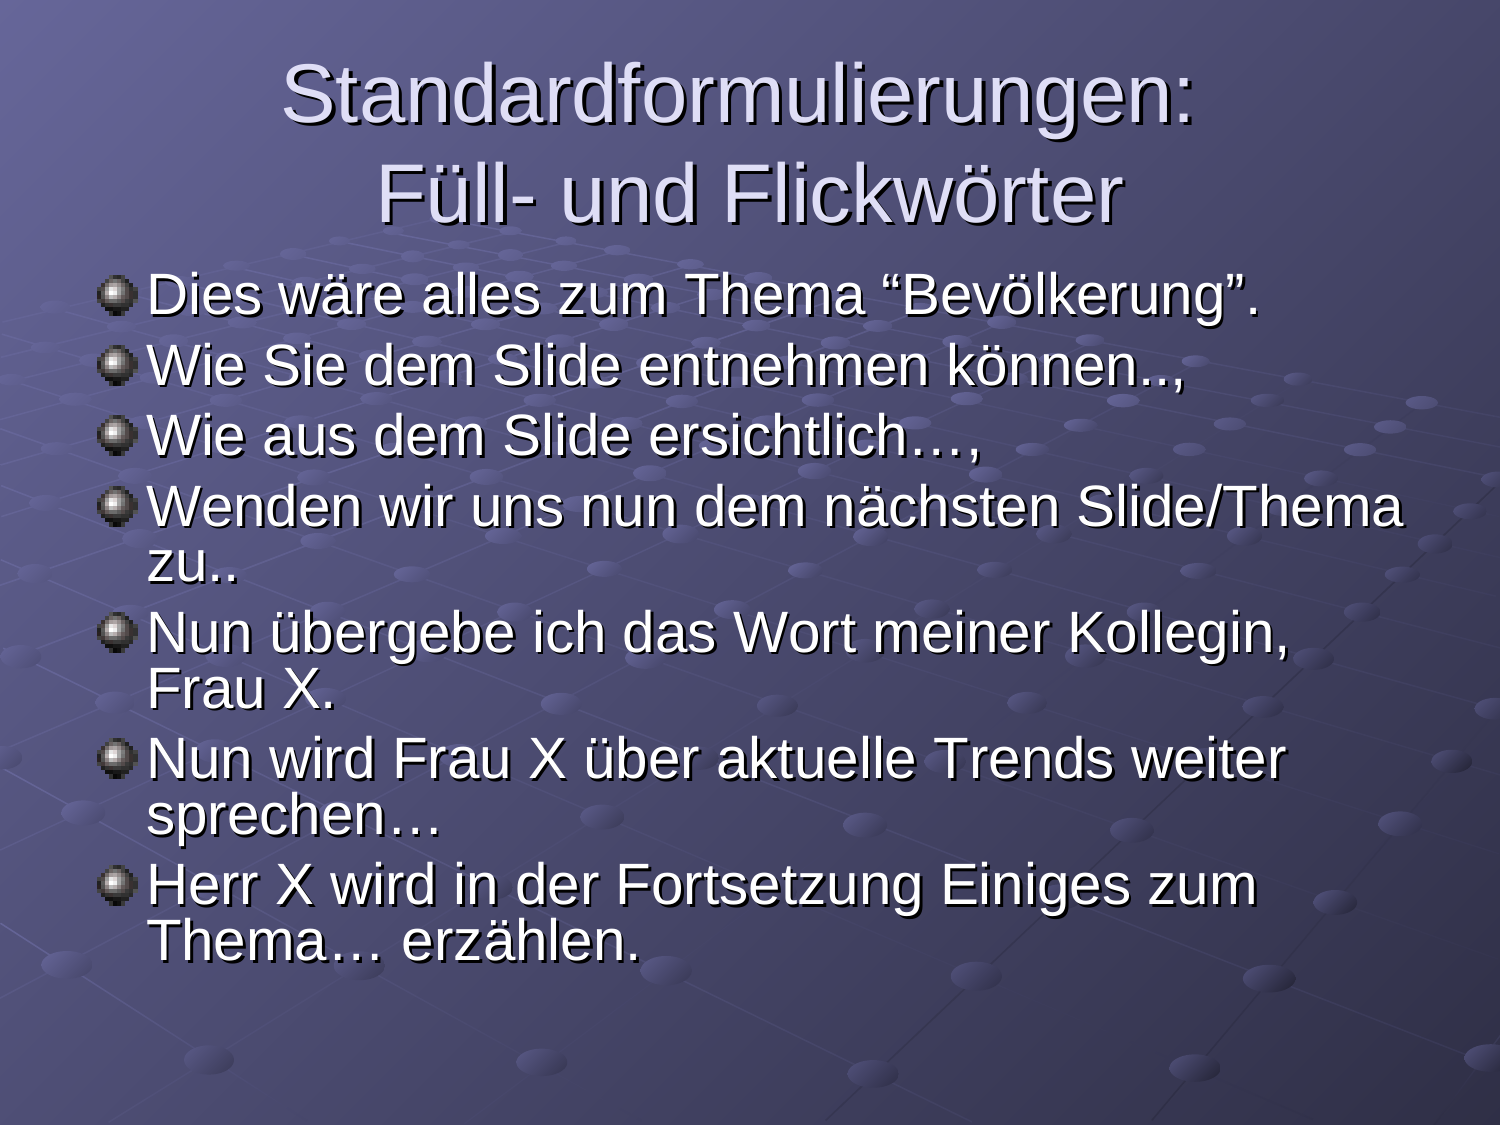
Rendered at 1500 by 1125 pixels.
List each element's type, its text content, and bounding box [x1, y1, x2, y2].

list Dies wäre alles zum Thema “Bevölkerung”. Wie Sie dem Slide entnehmen können.., Wie aus dem Slide ersichtlich…, Wenden wir uns nun dem nächsten Slide/Thema zu.. Nun übergebe ich das Wort meiner Kollegin, Frau X. Nun wird Frau X über aktuelle Trends weiter sprechen… Herr X wird in der Fortsetzung Einiges zum Thema… erzählen. [75, 262, 1426, 1052]
title Standardformulierungen: Füll- und Flickwörter [75, 31, 1426, 247]
